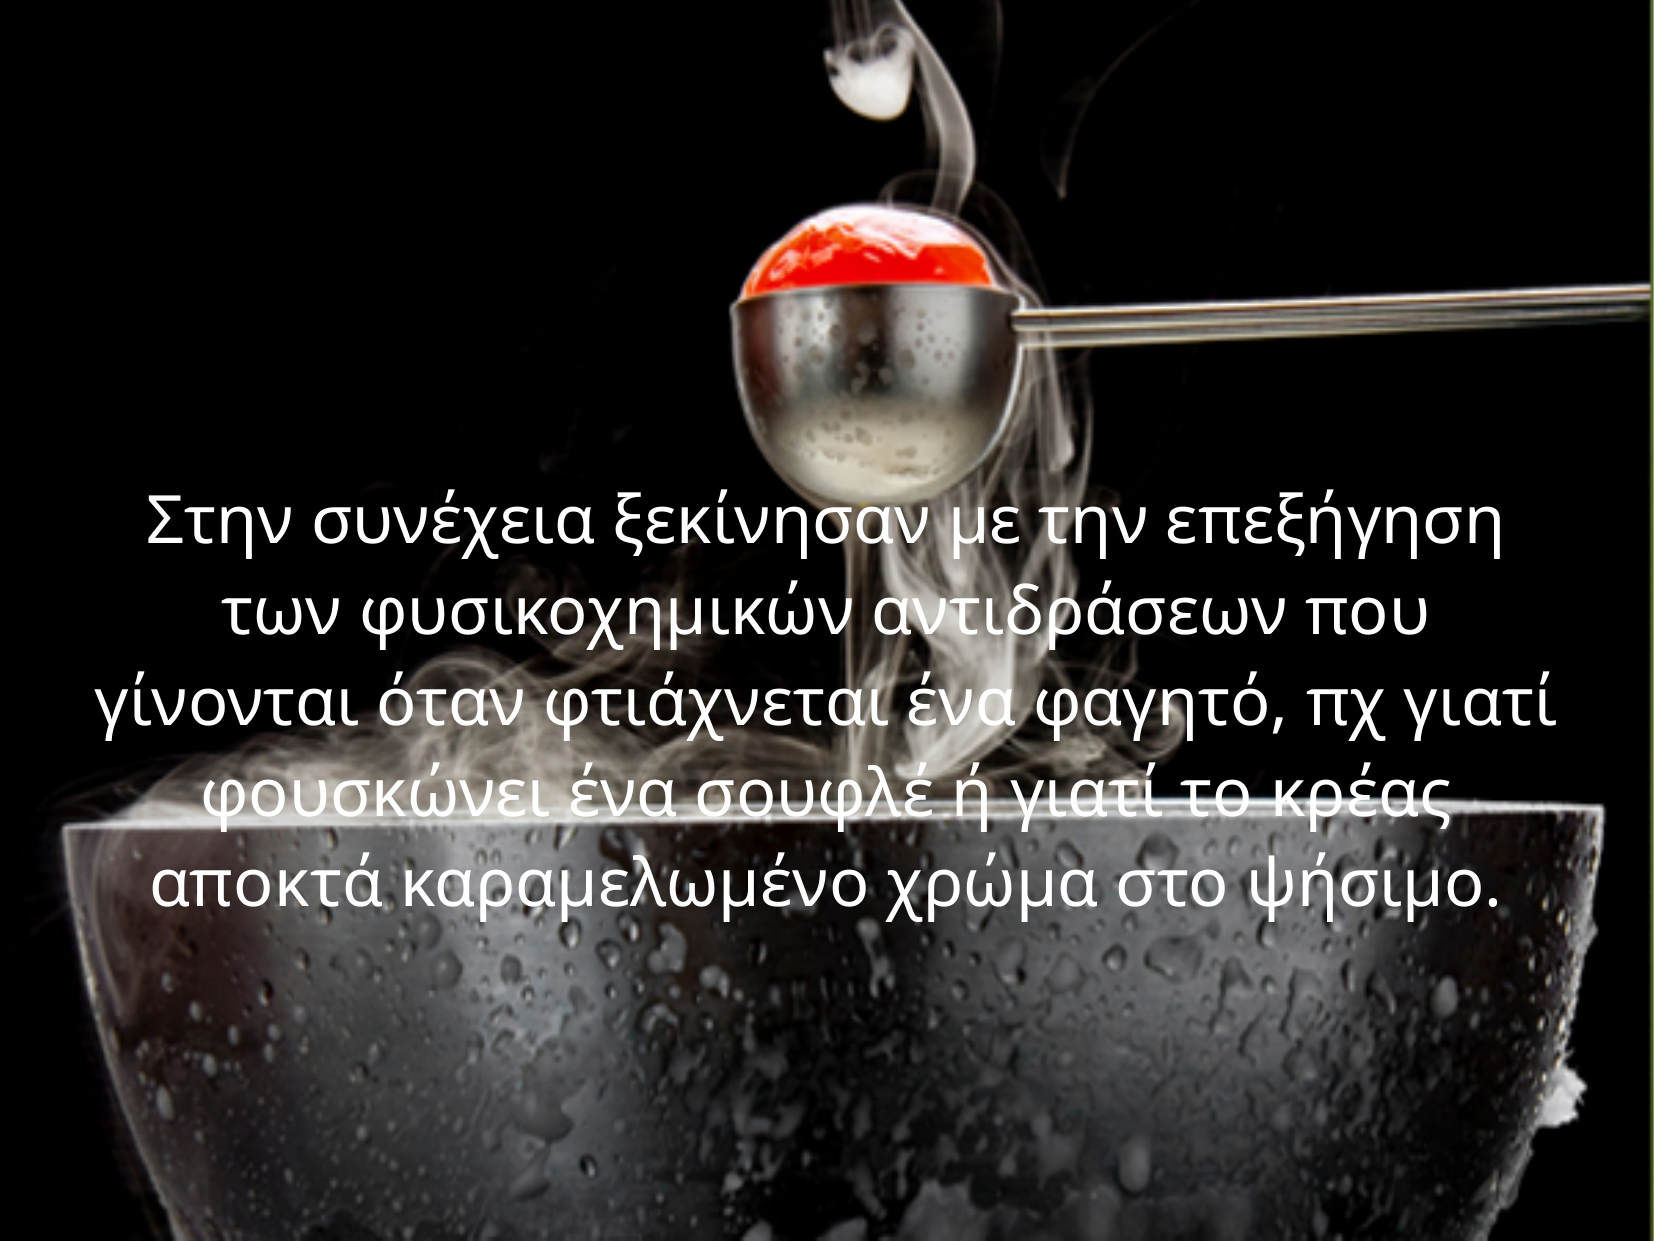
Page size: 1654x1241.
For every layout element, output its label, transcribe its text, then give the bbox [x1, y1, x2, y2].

subtitle Στην συνέχεια ξεκίνησαν με την επεξήγηση των φυσικοχημικών αντιδράσεων που γίνονται όταν φτιάχνεται ένα φαγητό, πχ γιατί φουσκώνει ένα σουφλέ ή γιατί το κρέας αποκτά καραμελωμένο χρώμα στο ψήσιμο. [82, 290, 1571, 1109]
picture [0, 0, 1654, 1241]
